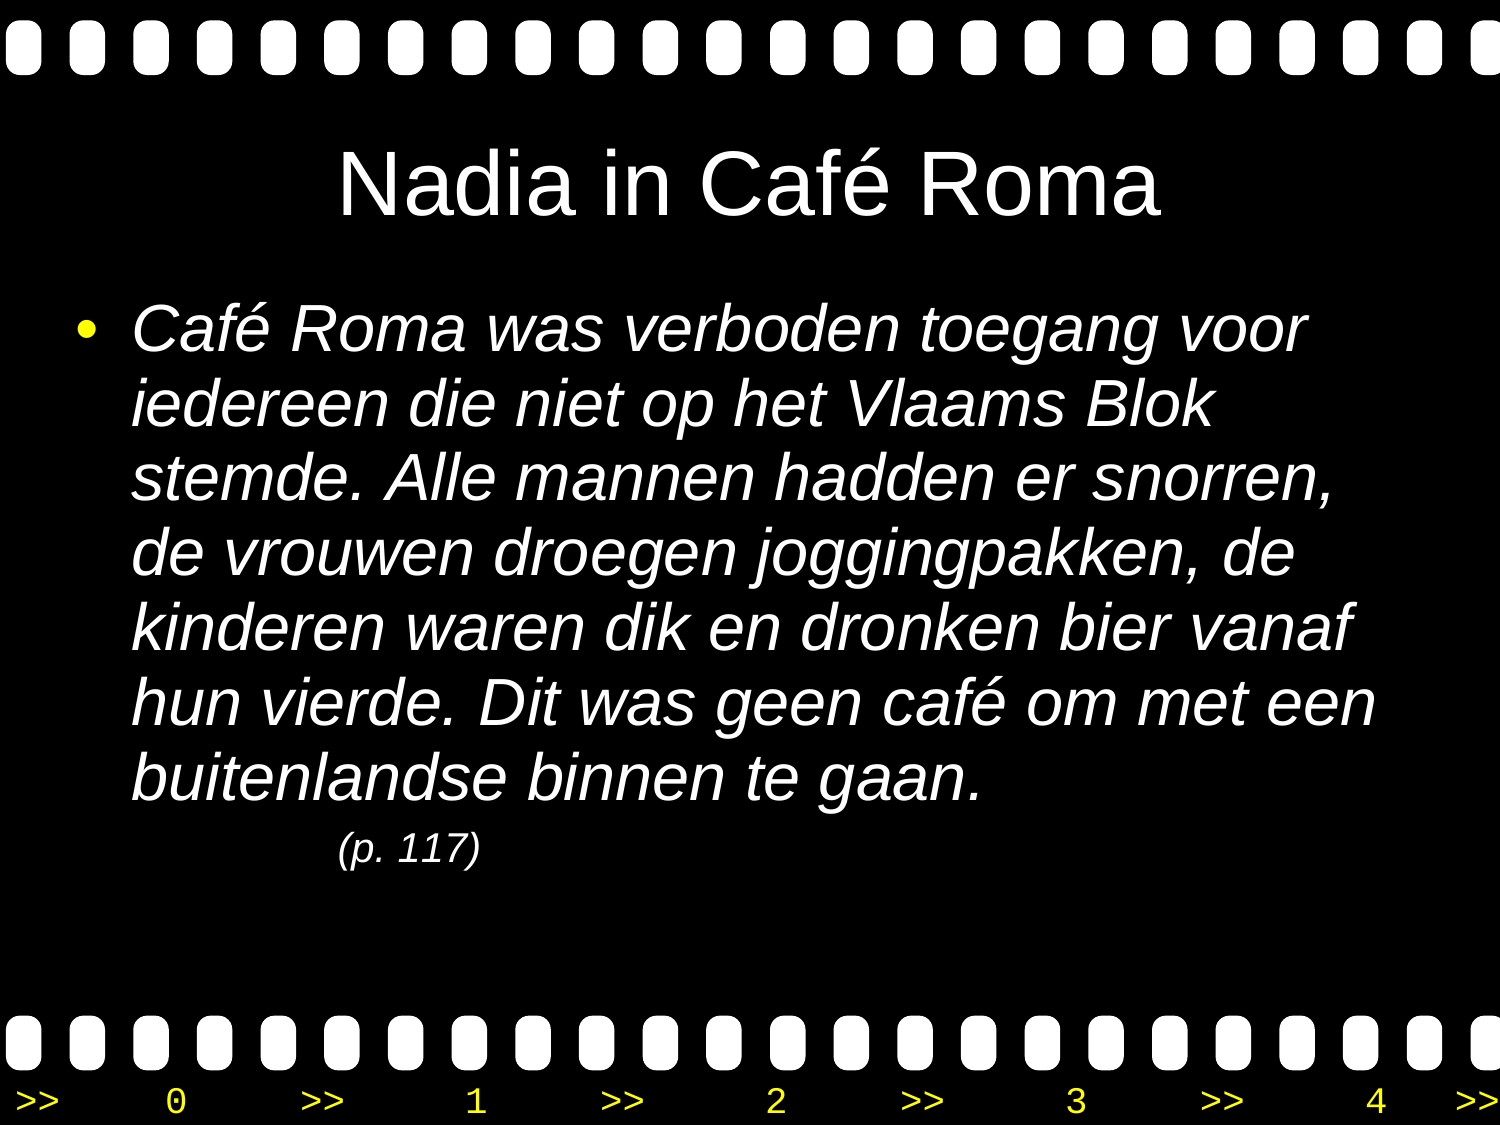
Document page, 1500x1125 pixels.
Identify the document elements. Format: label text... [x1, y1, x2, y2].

list Café Roma was verboden toegang voor iedereen die niet op het Vlaams Blok stemde. Alle mannen hadden er snorren, de vrouwen droegen joggingpakken, de kinderen waren dik en dronken bier vanaf hun vierde. Dit was geen café om met een buitenlandse binnen te gaan. (p. 117) [75, 290, 1418, 1019]
title Nadia in Café Roma [75, 97, 1426, 271]
